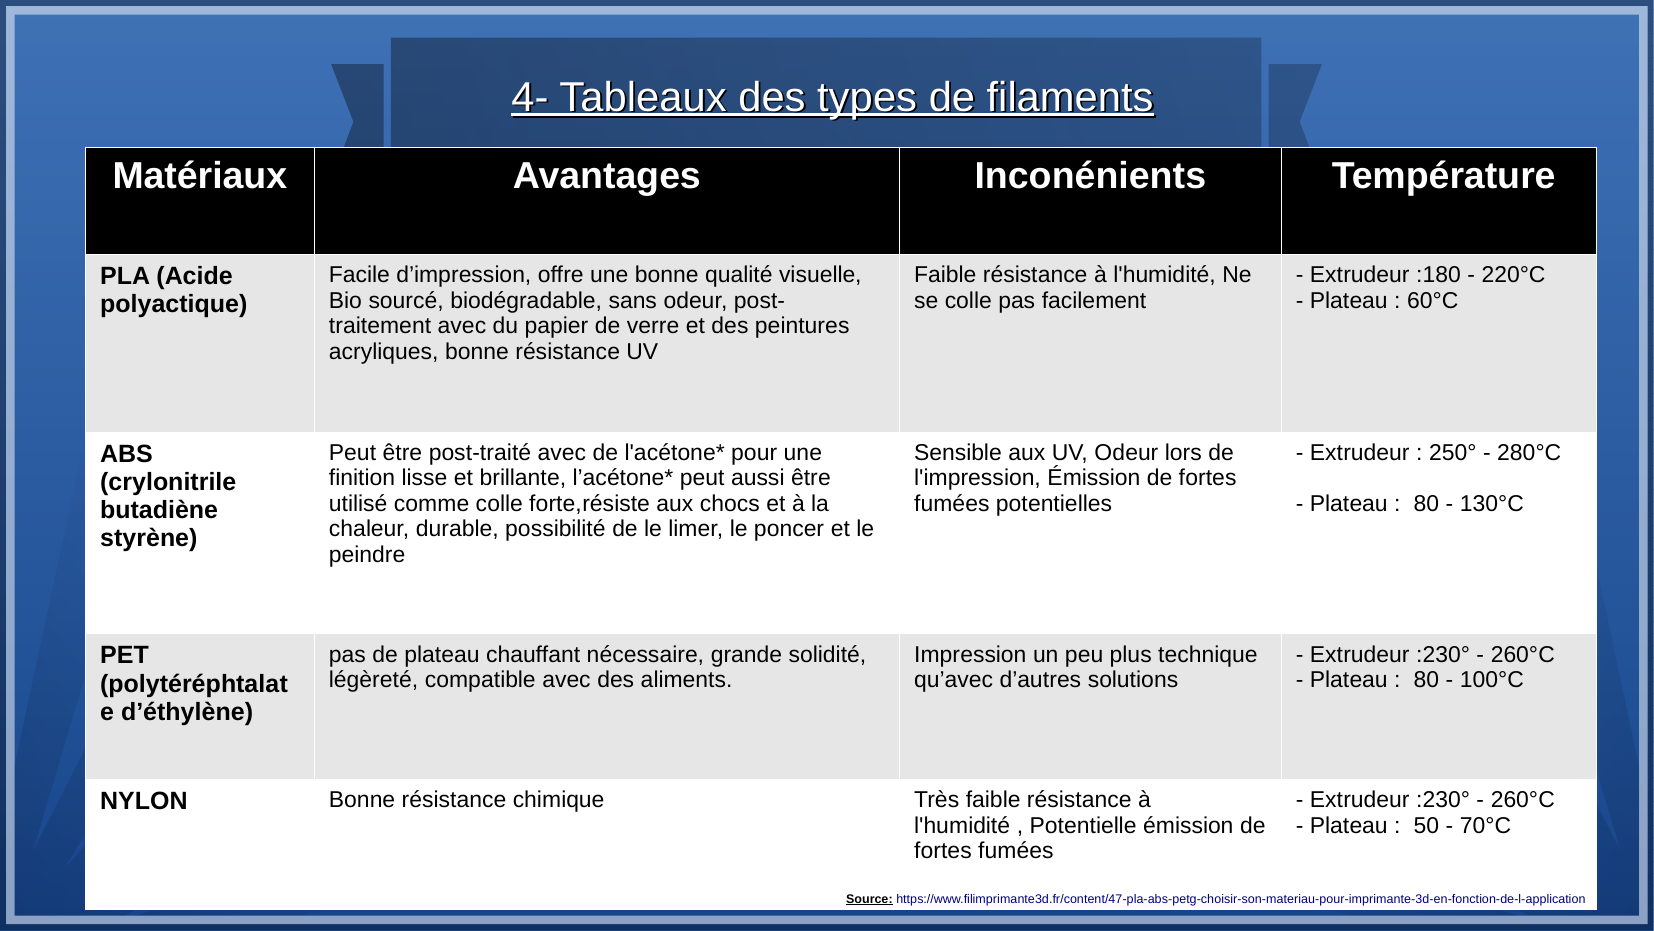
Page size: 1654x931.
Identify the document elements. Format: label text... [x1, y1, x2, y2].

table_header Matériaux [86, 148, 314, 254]
table_cell PET (polytéréphtalate d’éthylène) [86, 634, 314, 779]
table_header Inconénients [900, 148, 1281, 254]
table_cell - Extrudeur :230° - 260°C - Plateau : 50 - 70°C [1282, 780, 1596, 884]
table_cell Sensible aux UV, Odeur lors de l'impression, Émission de fortes fumées potentielles [900, 433, 1281, 633]
table_cell Peut être post-traité avec de l'acétone* pour une finition lisse et brillante, l’acétone* peut aussi être utilisé comme colle forte,résiste aux chocs et à la chaleur, durable, possibilité de le limer, le poncer et le peindre [315, 433, 899, 633]
table_cell ABS (crylonitrile butadiène styrène) [86, 433, 314, 633]
table_cell pas de plateau chauffant nécessaire, grande solidité, légèreté, compatible avec des aliments. [315, 634, 899, 779]
table_header Température [1282, 148, 1596, 254]
table_header Avantages [315, 148, 899, 254]
table_cell Faible résistance à l'humidité, Ne se colle pas facilement [900, 255, 1281, 432]
table_cell PLA (Acide polyactique) [86, 255, 314, 432]
table_cell Facile d’impression, offre une bonne qualité visuelle, Bio sourcé, biodégradable, sans odeur, post-traitement avec du papier de verre et des peintures acryliques, bonne résistance UV [315, 255, 899, 432]
title 4- Tableaux des types de filaments [484, 35, 1182, 147]
text_box Source: https://www.filimprimante3d.fr/content/47-pla-abs-petg-choisir-son-materiau-pour-imprimante-3d-en-fonction-de-l-application [831, 884, 1602, 916]
table_cell Très faible résistance à l'humidité , Potentielle émission de fortes fumées [900, 780, 1281, 884]
table_cell Bonne résistance chimique [315, 780, 899, 909]
table_cell NYLON [86, 780, 314, 909]
table_cell - Extrudeur :180 - 220°C - Plateau : 60°C [1282, 255, 1596, 432]
table_cell - Extrudeur : 250° - 280°C - Plateau : 80 - 130°C [1282, 433, 1596, 633]
table_cell - Extrudeur :230° - 260°C - Plateau : 80 - 100°C [1282, 634, 1596, 779]
table_cell Impression un peu plus technique qu’avec d’autres solutions [900, 634, 1281, 779]
